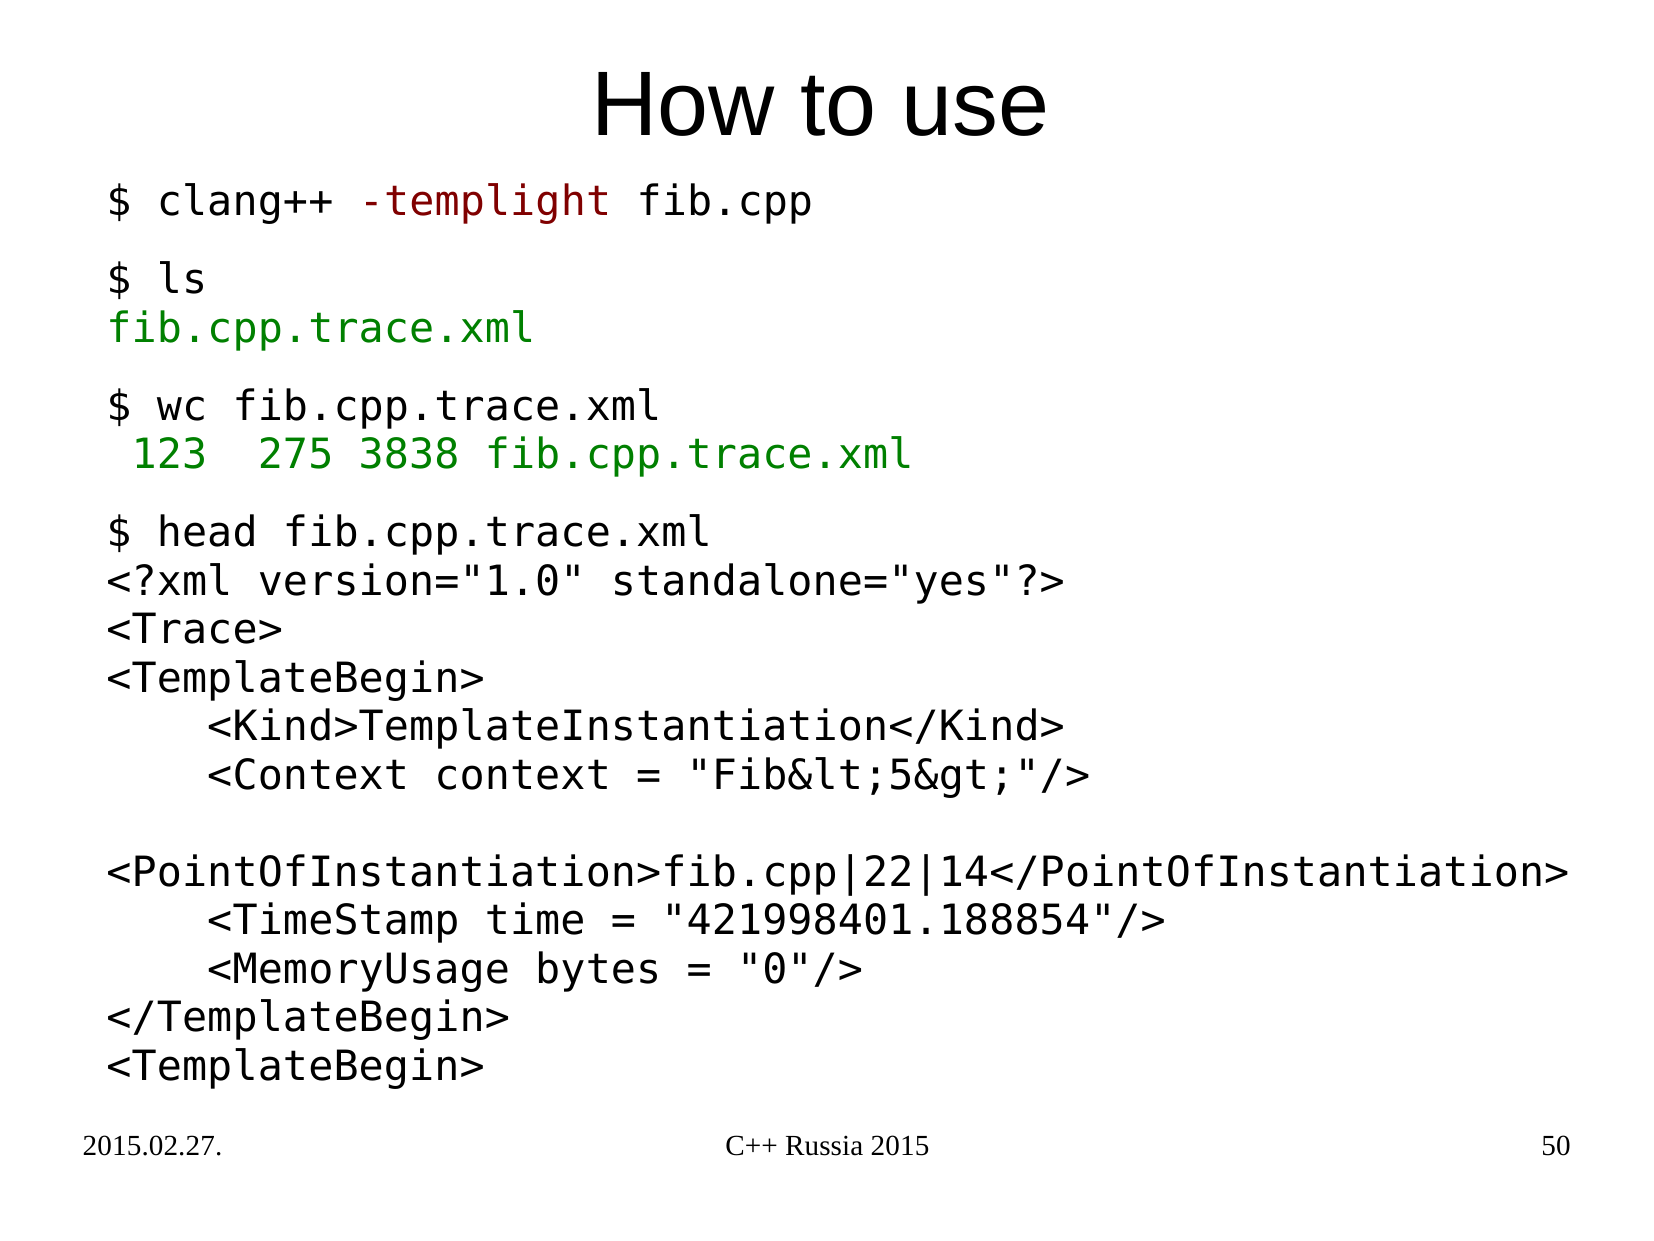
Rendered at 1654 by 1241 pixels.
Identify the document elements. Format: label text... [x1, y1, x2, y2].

title How to use [76, 29, 1565, 178]
list $ clang++ -templight fib.cpp $ ls fib.cpp.trace.xml $ wc fib.cpp.trace.xml 123 275 3838 fib.cpp.trace.xml $ head fib.cpp.trace.xml <?xml version="1.0" standalone="yes"?> <Trace> <TemplateBegin> <Kind>TemplateInstantiation</Kind> <Context context = "Fib&lt;5&gt;"/> <PointOfInstantiation>fib.cpp|22|14</PointOfInstantiation> <TimeStamp time = "421998401.188854"/> <MemoryUsage bytes = "0"/> </TemplateBegin> <TemplateBegin> [106, 177, 1595, 1139]
